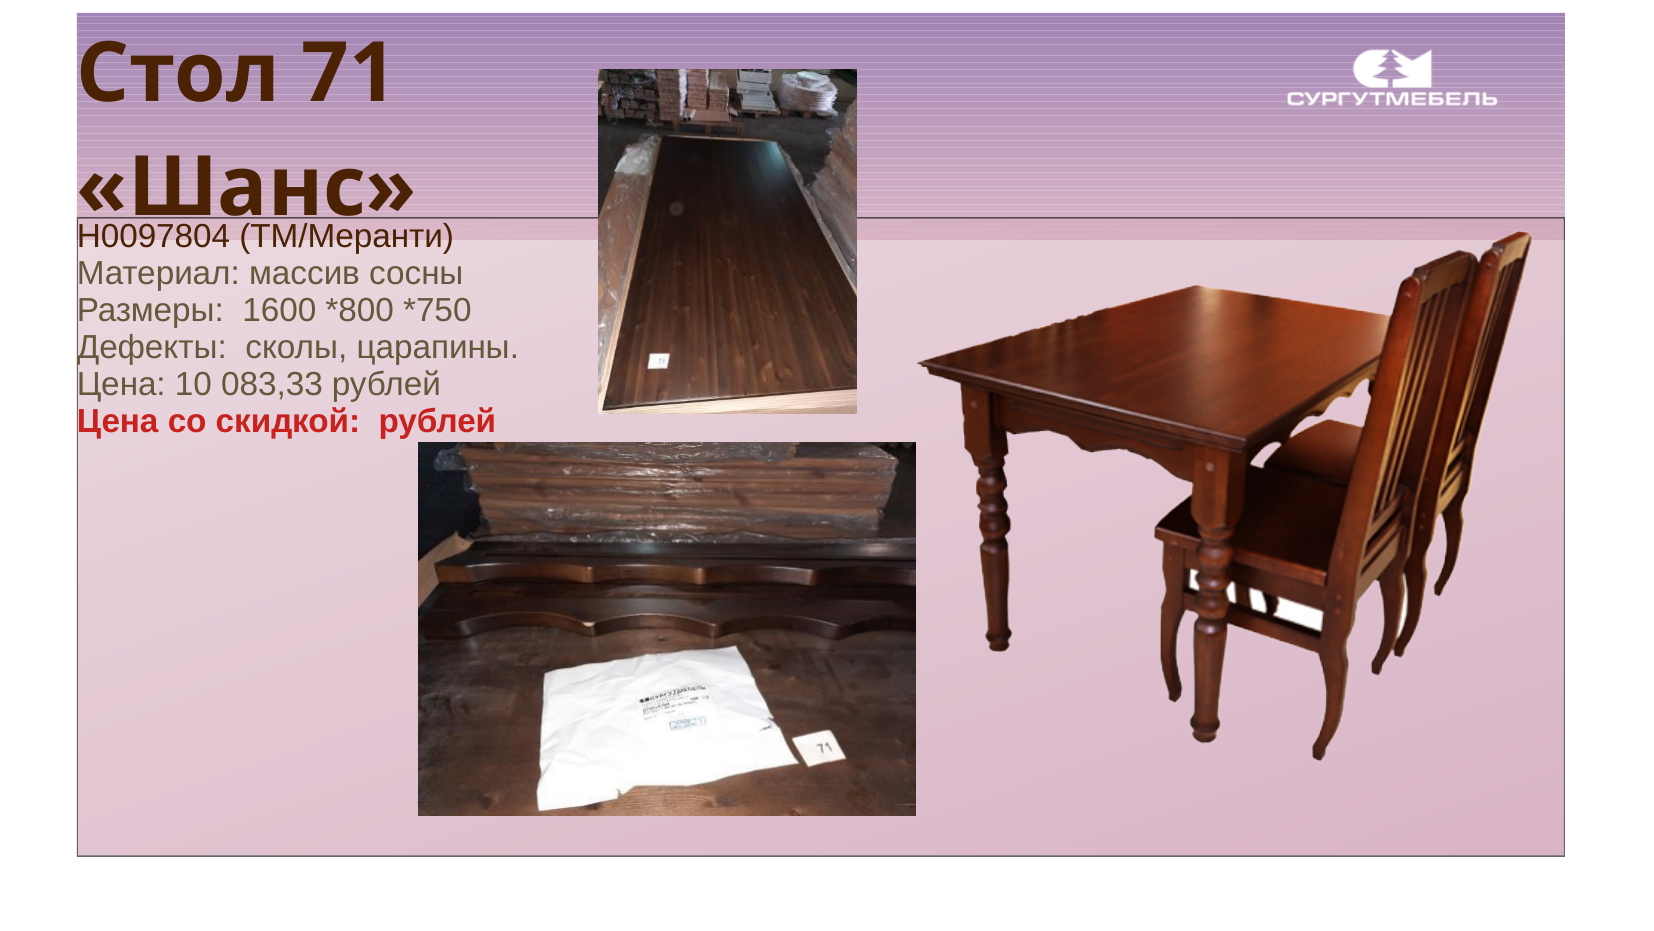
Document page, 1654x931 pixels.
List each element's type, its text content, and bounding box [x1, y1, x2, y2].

title Стол 71 «Шанс» [76, 23, 1565, 217]
subtitle Н0097804 (ТМ/Меранти) Материал: массив сосны Размеры: 1600 *800 *750 Дефекты: сколы, царапины. Цена: 10 083,33 рублей Цена со скидкой: рублей [76, 217, 1565, 857]
picture [1262, 5, 1513, 170]
picture [418, 69, 1634, 816]
